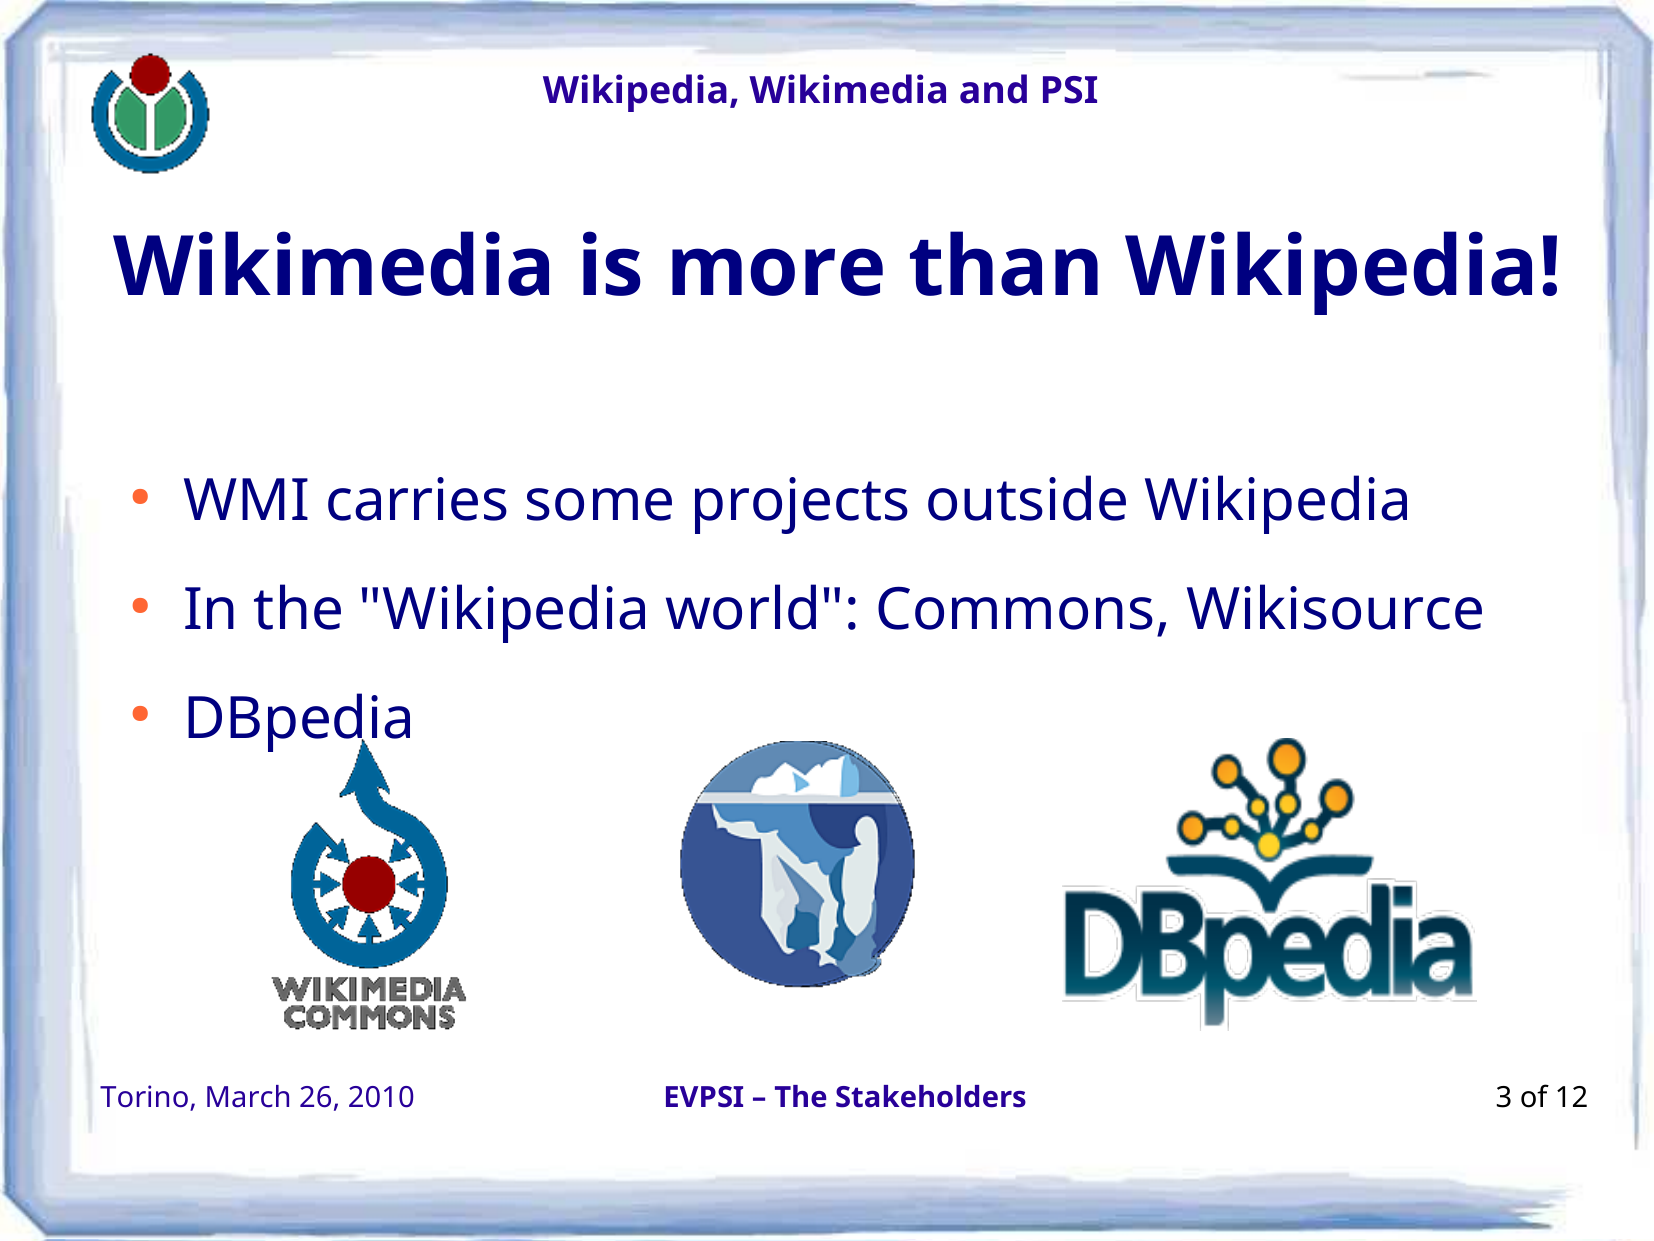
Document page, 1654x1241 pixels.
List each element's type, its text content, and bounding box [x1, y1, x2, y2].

list Wikimedia is more than Wikipedia! WMI carries some projects outside Wikipedia In the "Wikipedia world": Commons, Wikisource DBpedia [112, 206, 1565, 886]
title Wikipedia, Wikimedia and PSI [76, 59, 1565, 119]
picture [0, 0, 1654, 1241]
